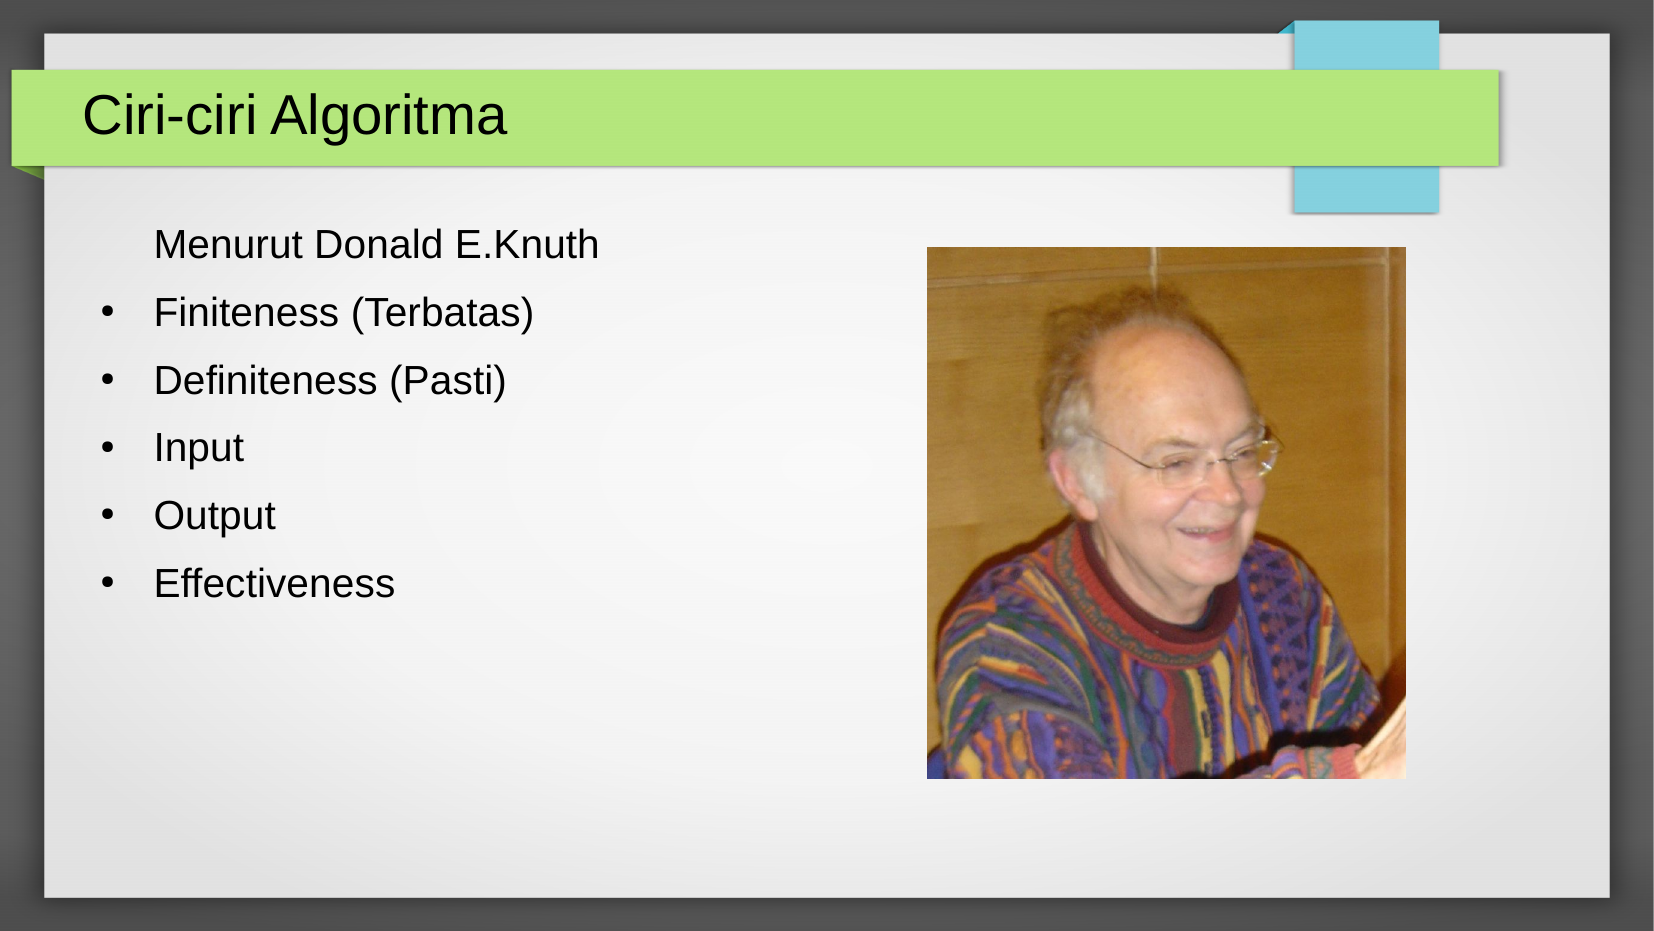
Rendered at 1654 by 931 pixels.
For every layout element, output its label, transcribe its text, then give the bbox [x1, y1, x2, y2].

picture [0, 0, 1654, 931]
title Ciri-ciri Algoritma [82, 70, 1264, 160]
list Menurut Donald E.Knuth Finiteness (Terbatas) Definiteness (Pasti) Input Output Effectiveness [82, 221, 1571, 761]
